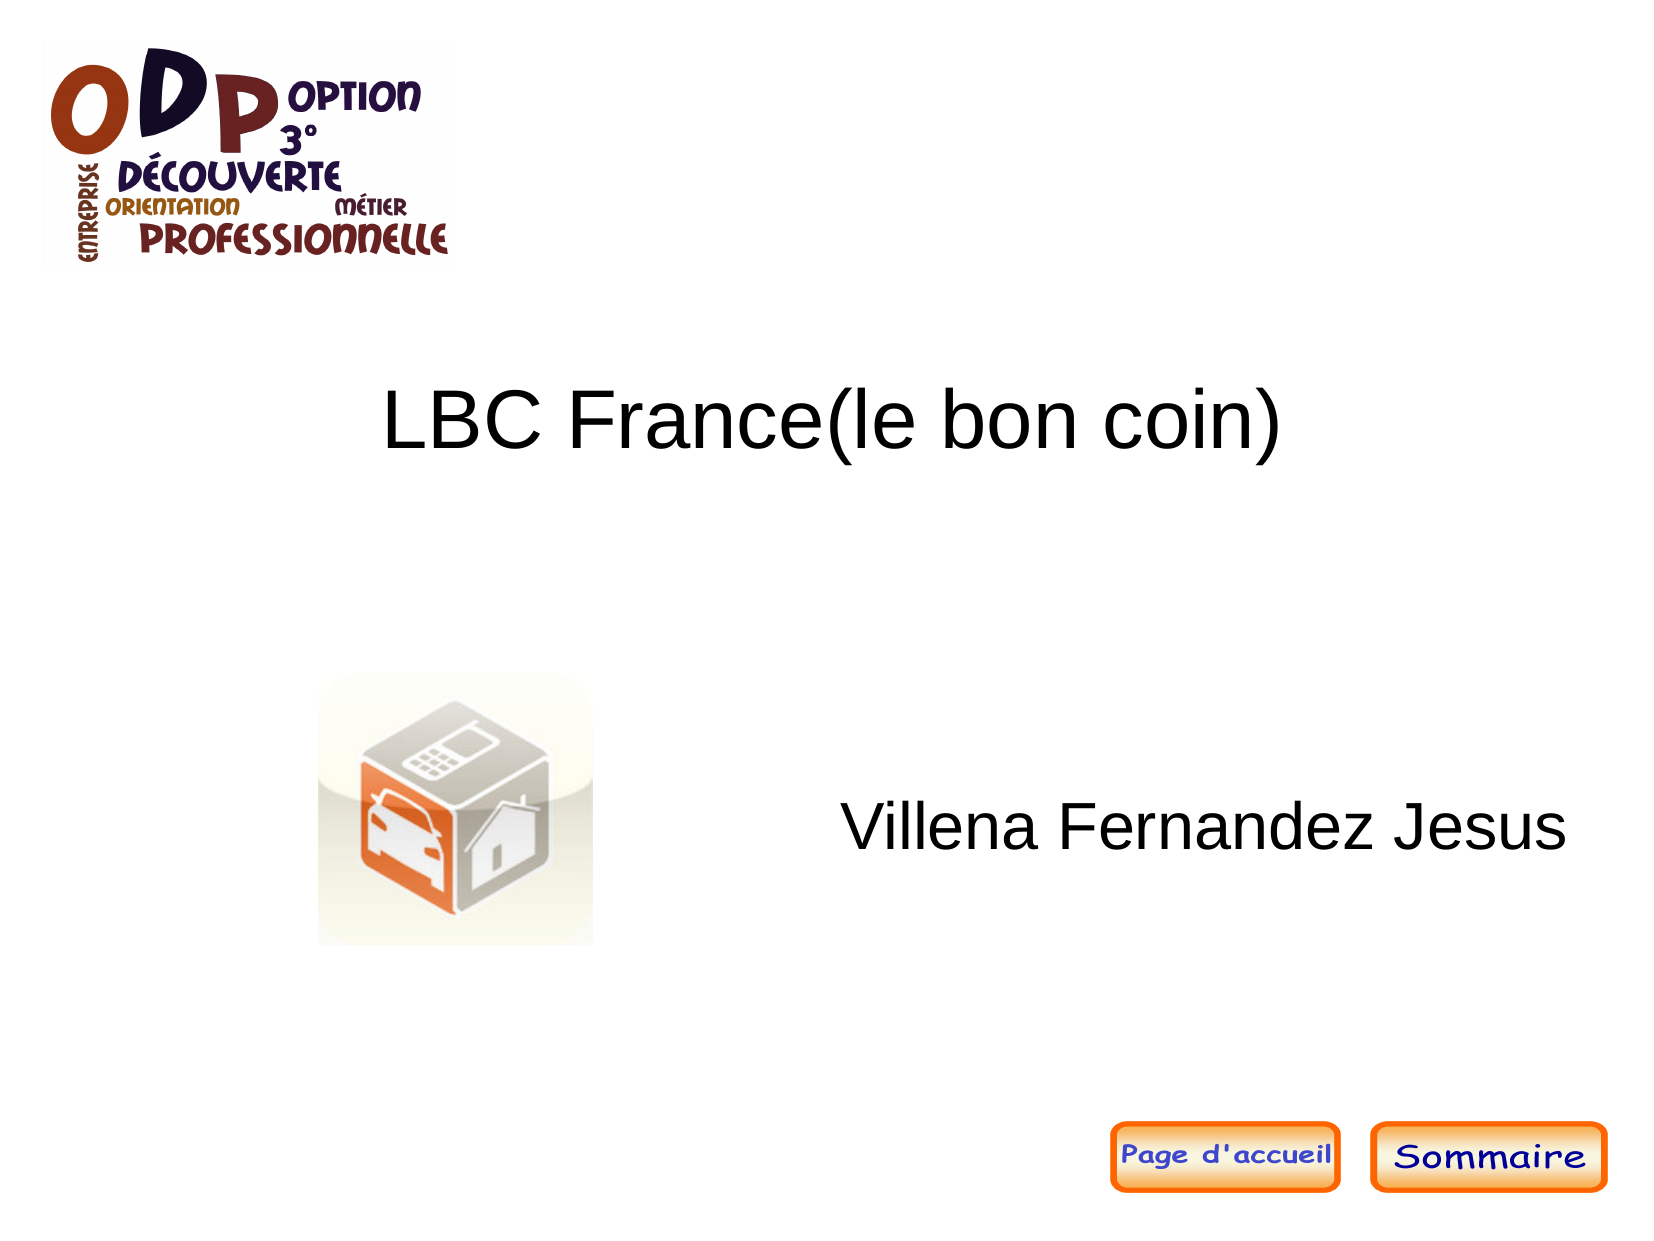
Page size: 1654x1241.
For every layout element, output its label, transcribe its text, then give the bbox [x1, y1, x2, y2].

picture [1370, 1121, 1608, 1193]
text_box Villena Fernandez Jesus [814, 531, 1595, 1121]
subtitle LBC France(le bon coin) [82, 354, 1583, 485]
picture [1110, 1121, 1341, 1193]
picture [43, 41, 455, 266]
picture [318, 671, 593, 945]
